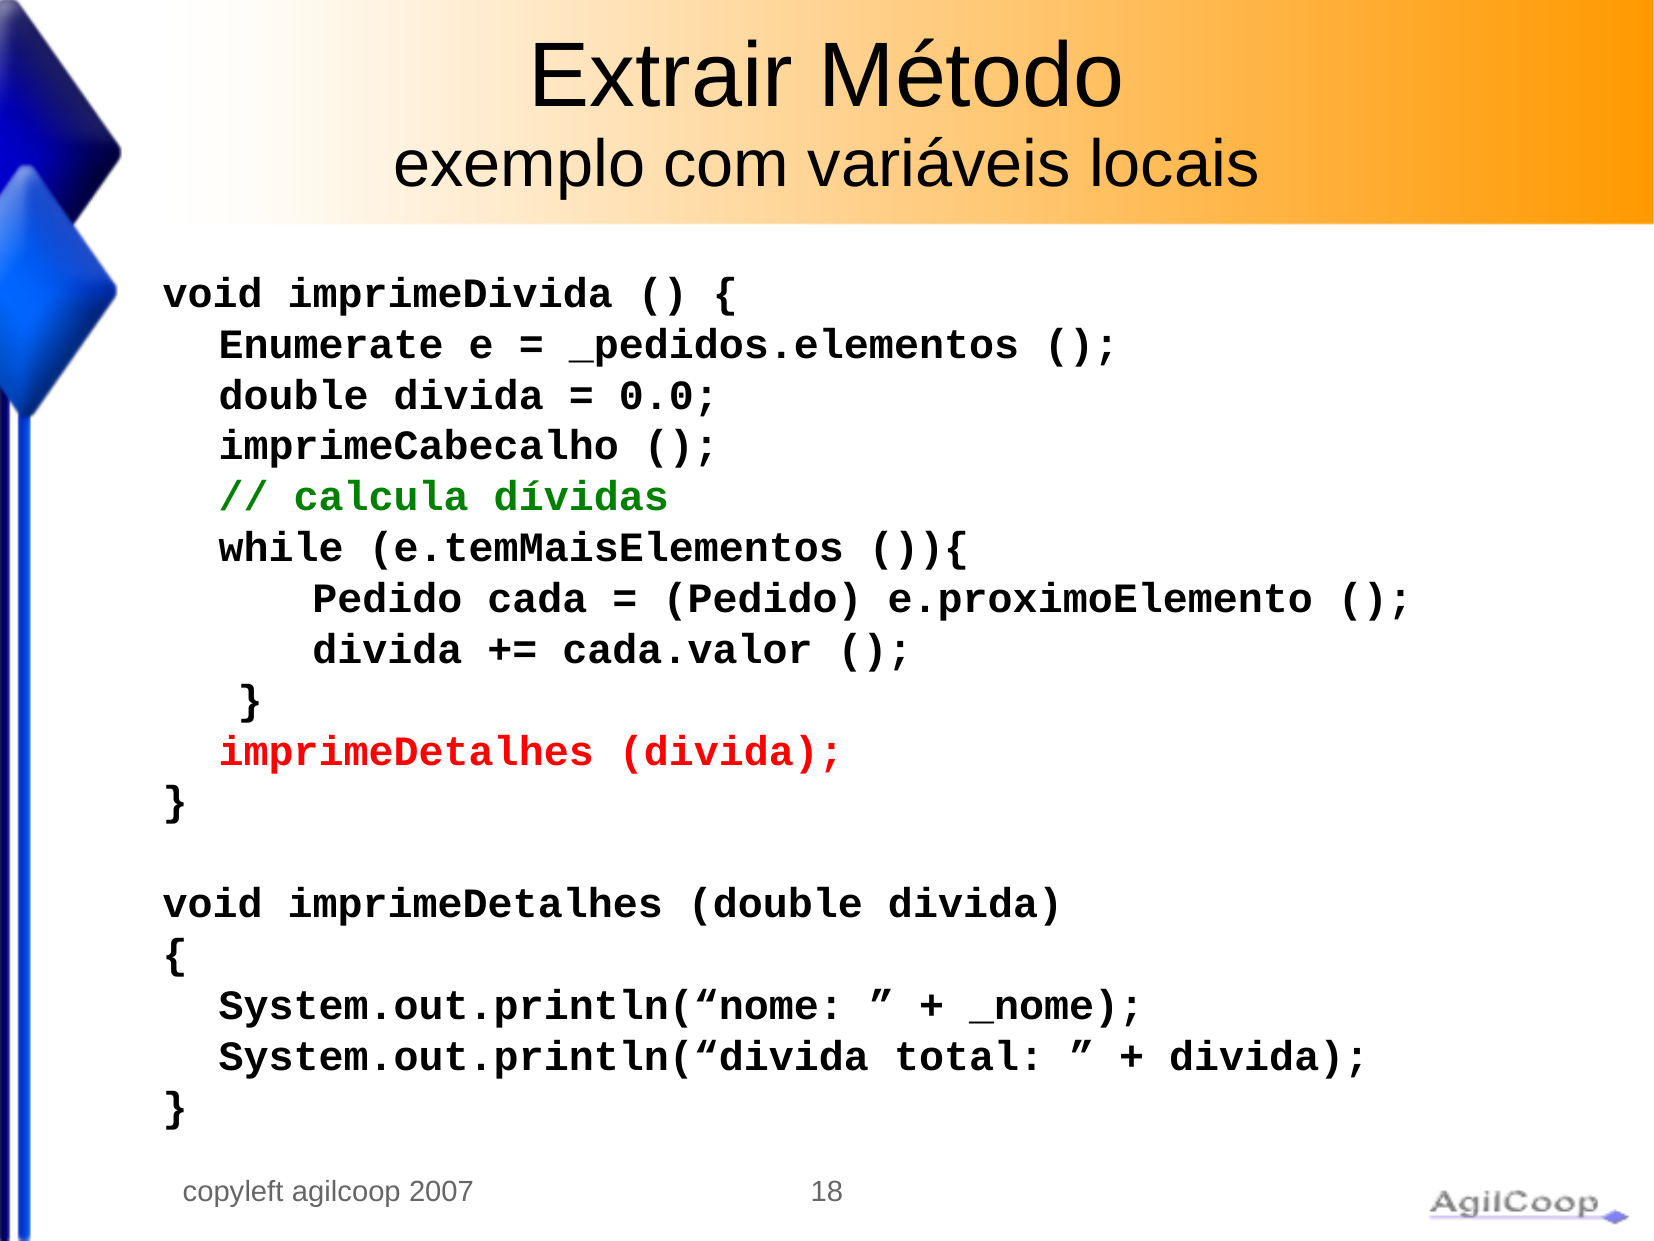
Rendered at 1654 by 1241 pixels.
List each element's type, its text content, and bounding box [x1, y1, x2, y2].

list void imprimeDivida () { Enumerate e = _pedidos.elementos (); double divida = 0.0; imprimeCabecalho (); // calcula dívidas while (e.temMaisElementos ()){ Pedido cada = (Pedido) e.proximoElemento (); divida += cada.valor (); } imprimeDetalhes (divida); } void imprimeDetalhes (double divida) { System.out.println(“nome: ” + _nome); System.out.println(“divida total: ” + divida); } [147, 265, 1486, 1142]
title Extrair Método exemplo com variáveis locais [82, 15, 1571, 208]
picture [0, 0, 1654, 1241]
